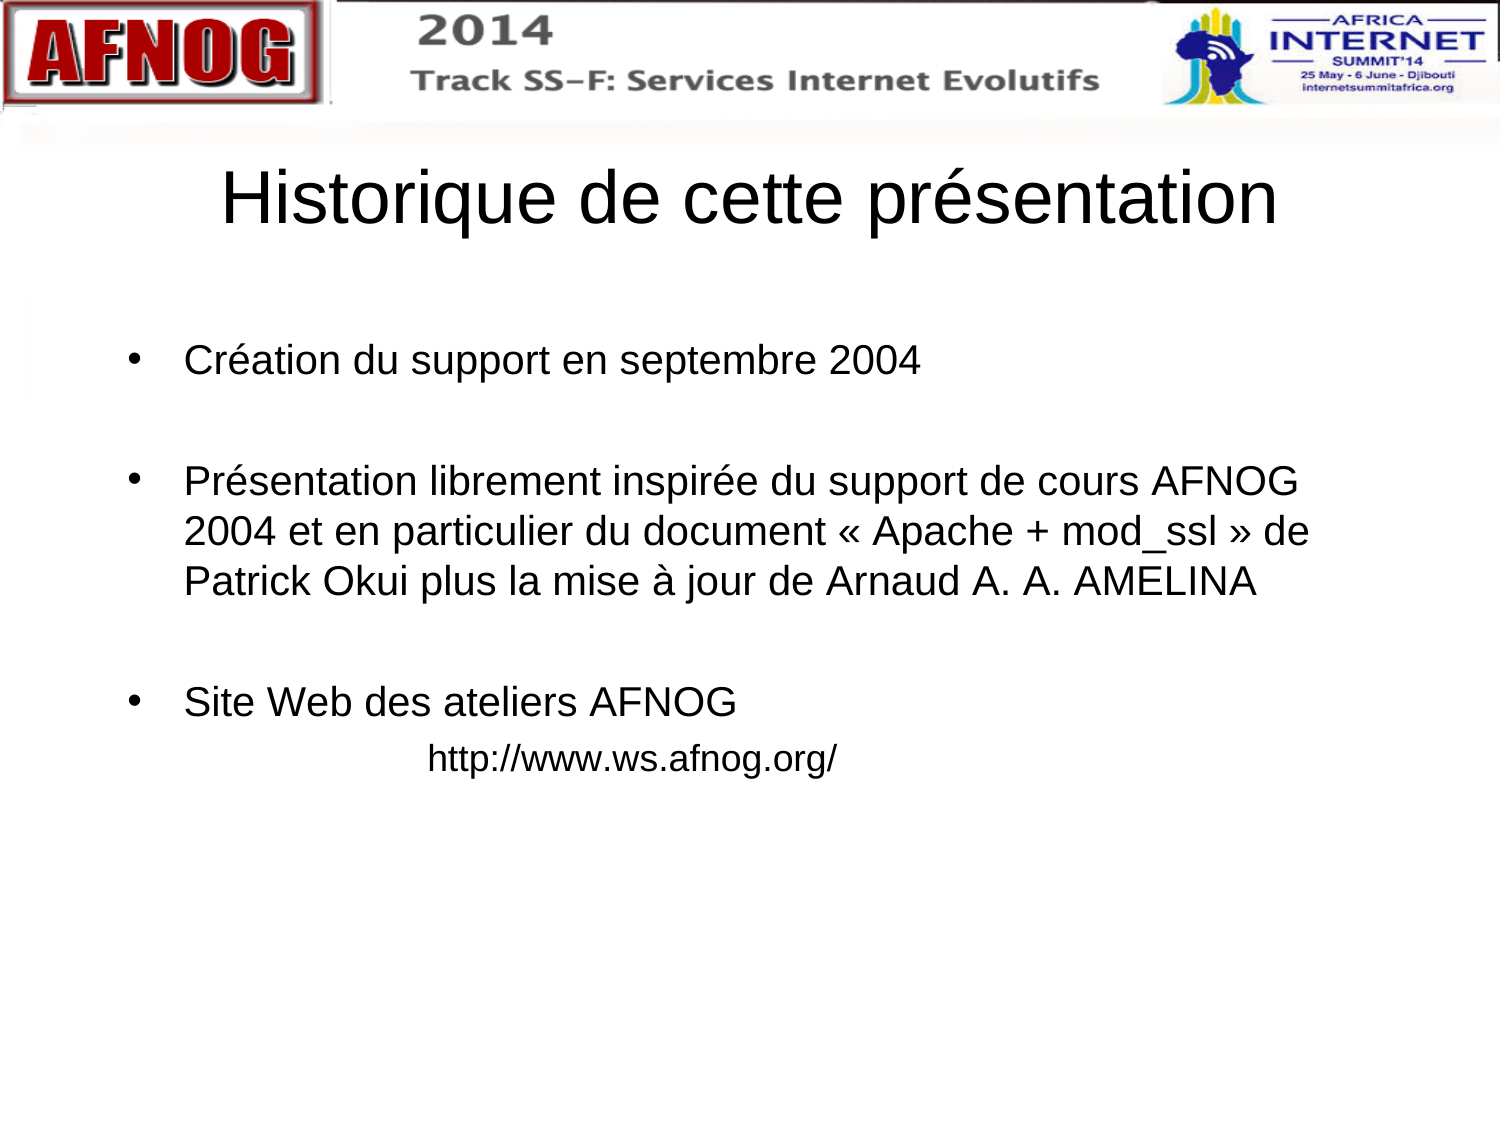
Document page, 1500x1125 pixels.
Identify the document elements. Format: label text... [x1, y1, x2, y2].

title Historique de cette présentation [112, 99, 1388, 288]
picture [0, 0, 1500, 1125]
list Création du support en septembre 2004 Présentation librement inspirée du support de cours AFNOG 2004 et en particulier du document « Apache + mod_ssl » de Patrick Okui plus la mise à jour de Arnaud A. A. AMELINA Site Web des ateliers AFNOG http://www.ws.afnog.org/ [112, 324, 1388, 1000]
